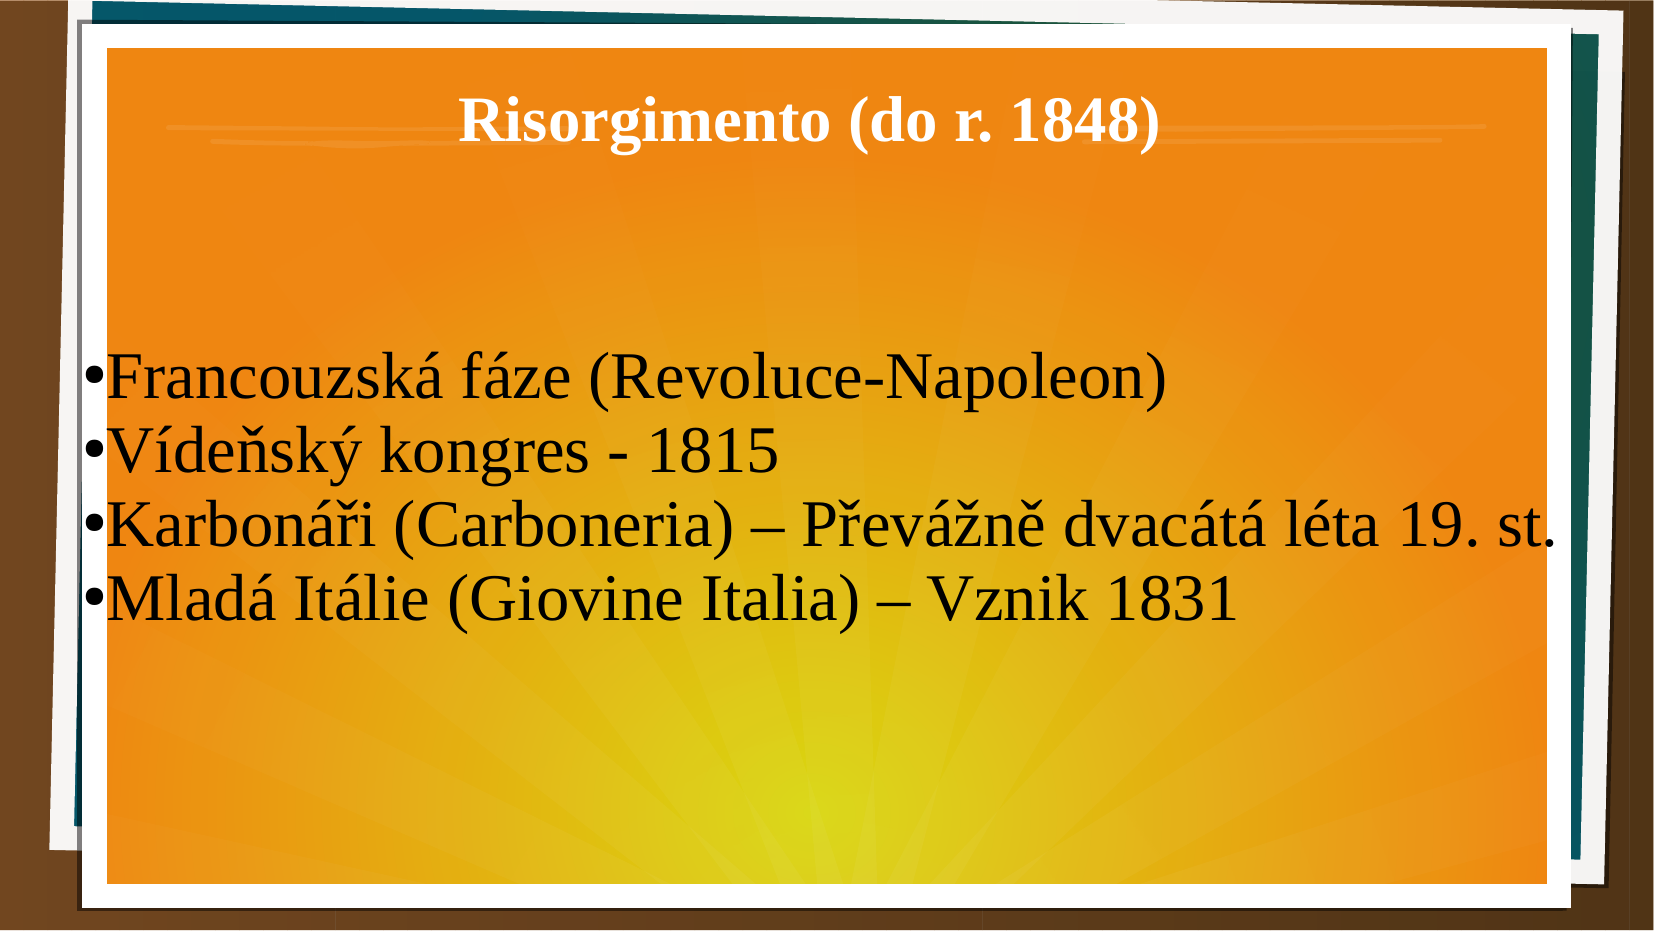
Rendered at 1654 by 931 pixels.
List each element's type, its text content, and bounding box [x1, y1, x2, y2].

subtitle Francouzská fáze (Revoluce-Napoleon) Vídeňský kongres - 1815 Karbonáři (Carboneria) – Převážně dvacátá léta 19. st. Mladá Itálie (Giovine Italia) – Vznik 1831 [82, 217, 1571, 758]
title Risorgimento (do r. 1848) [450, 59, 1171, 181]
